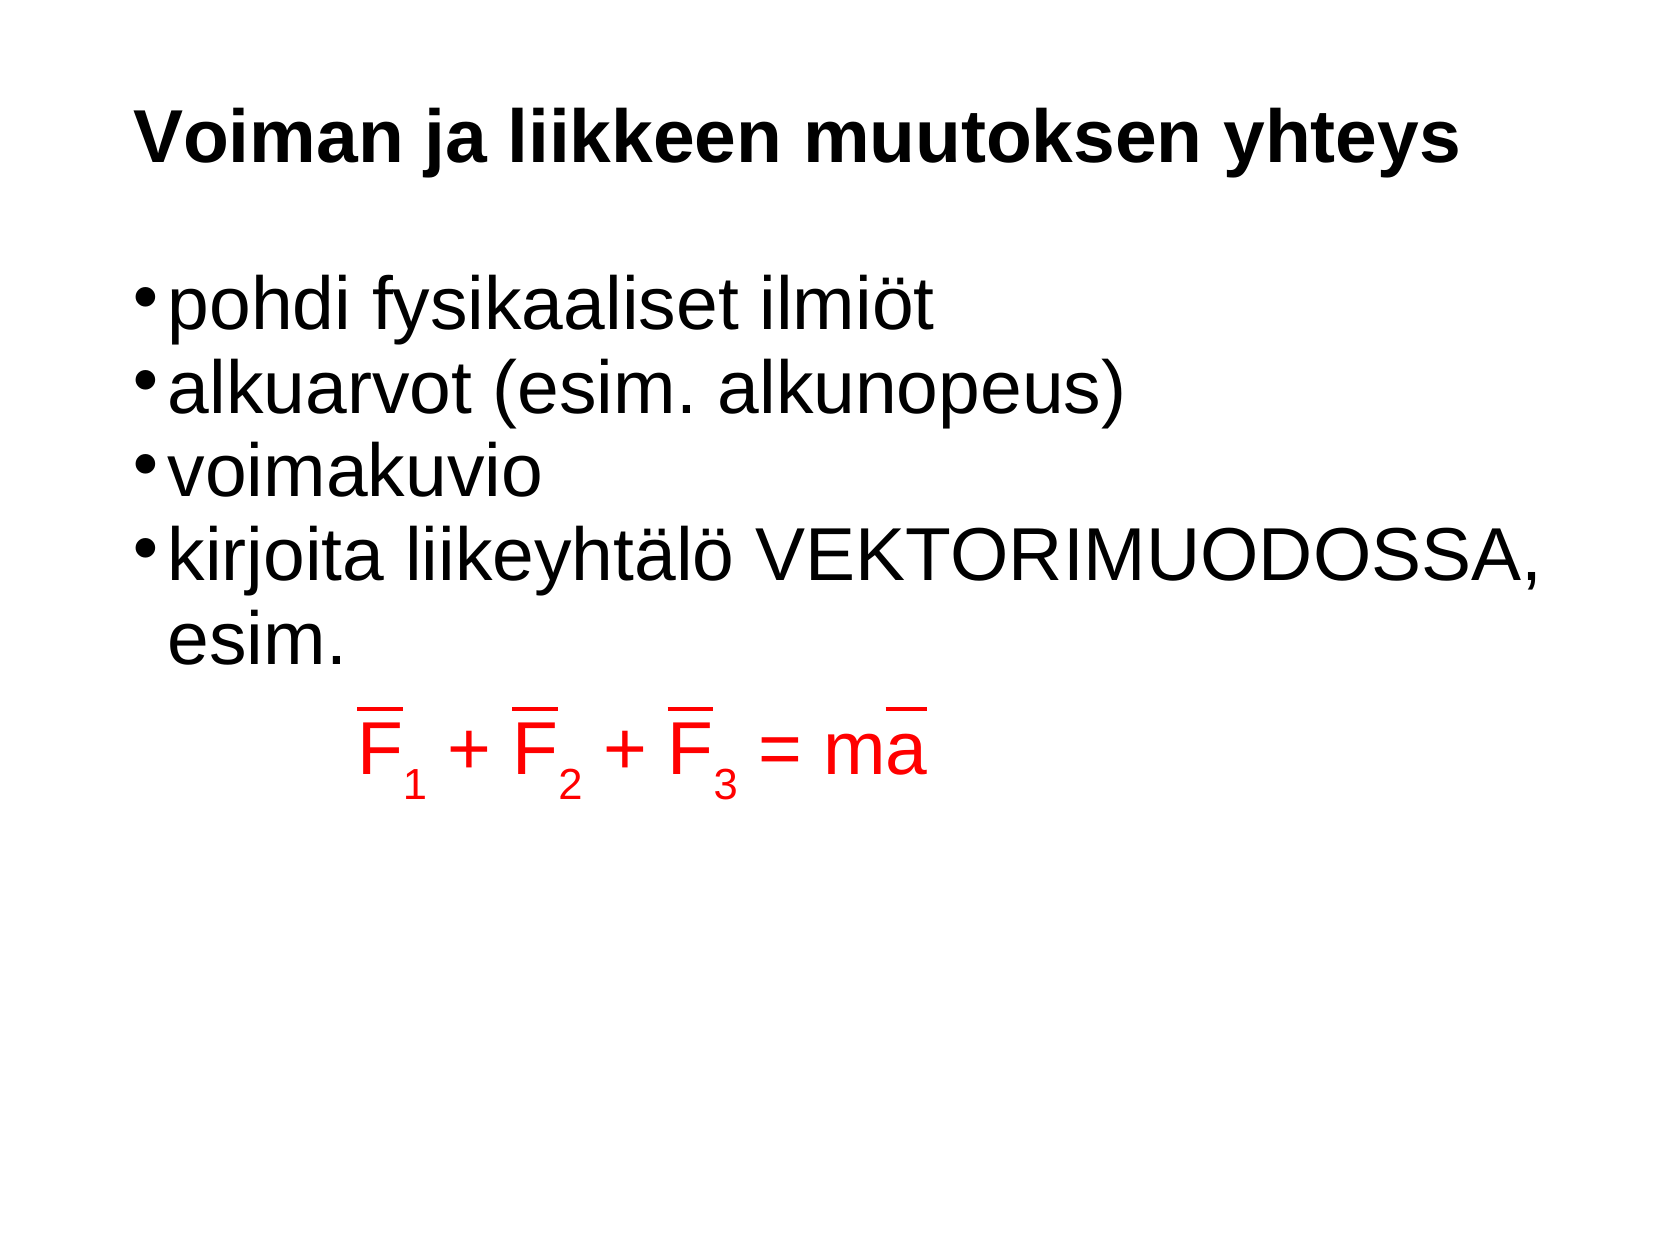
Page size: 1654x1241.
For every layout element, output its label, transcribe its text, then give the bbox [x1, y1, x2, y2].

text_box F1 + F2 + F3 = ma [342, 687, 1358, 805]
text_box Voiman ja liikkeen muutoksen yhteys pohdi fysikaaliset ilmiöt alkuarvot (esim. alkunopeus) voimakuvio kirjoita liikeyhtälö VEKTORIMUODOSSA, esim. [118, 82, 1595, 938]
